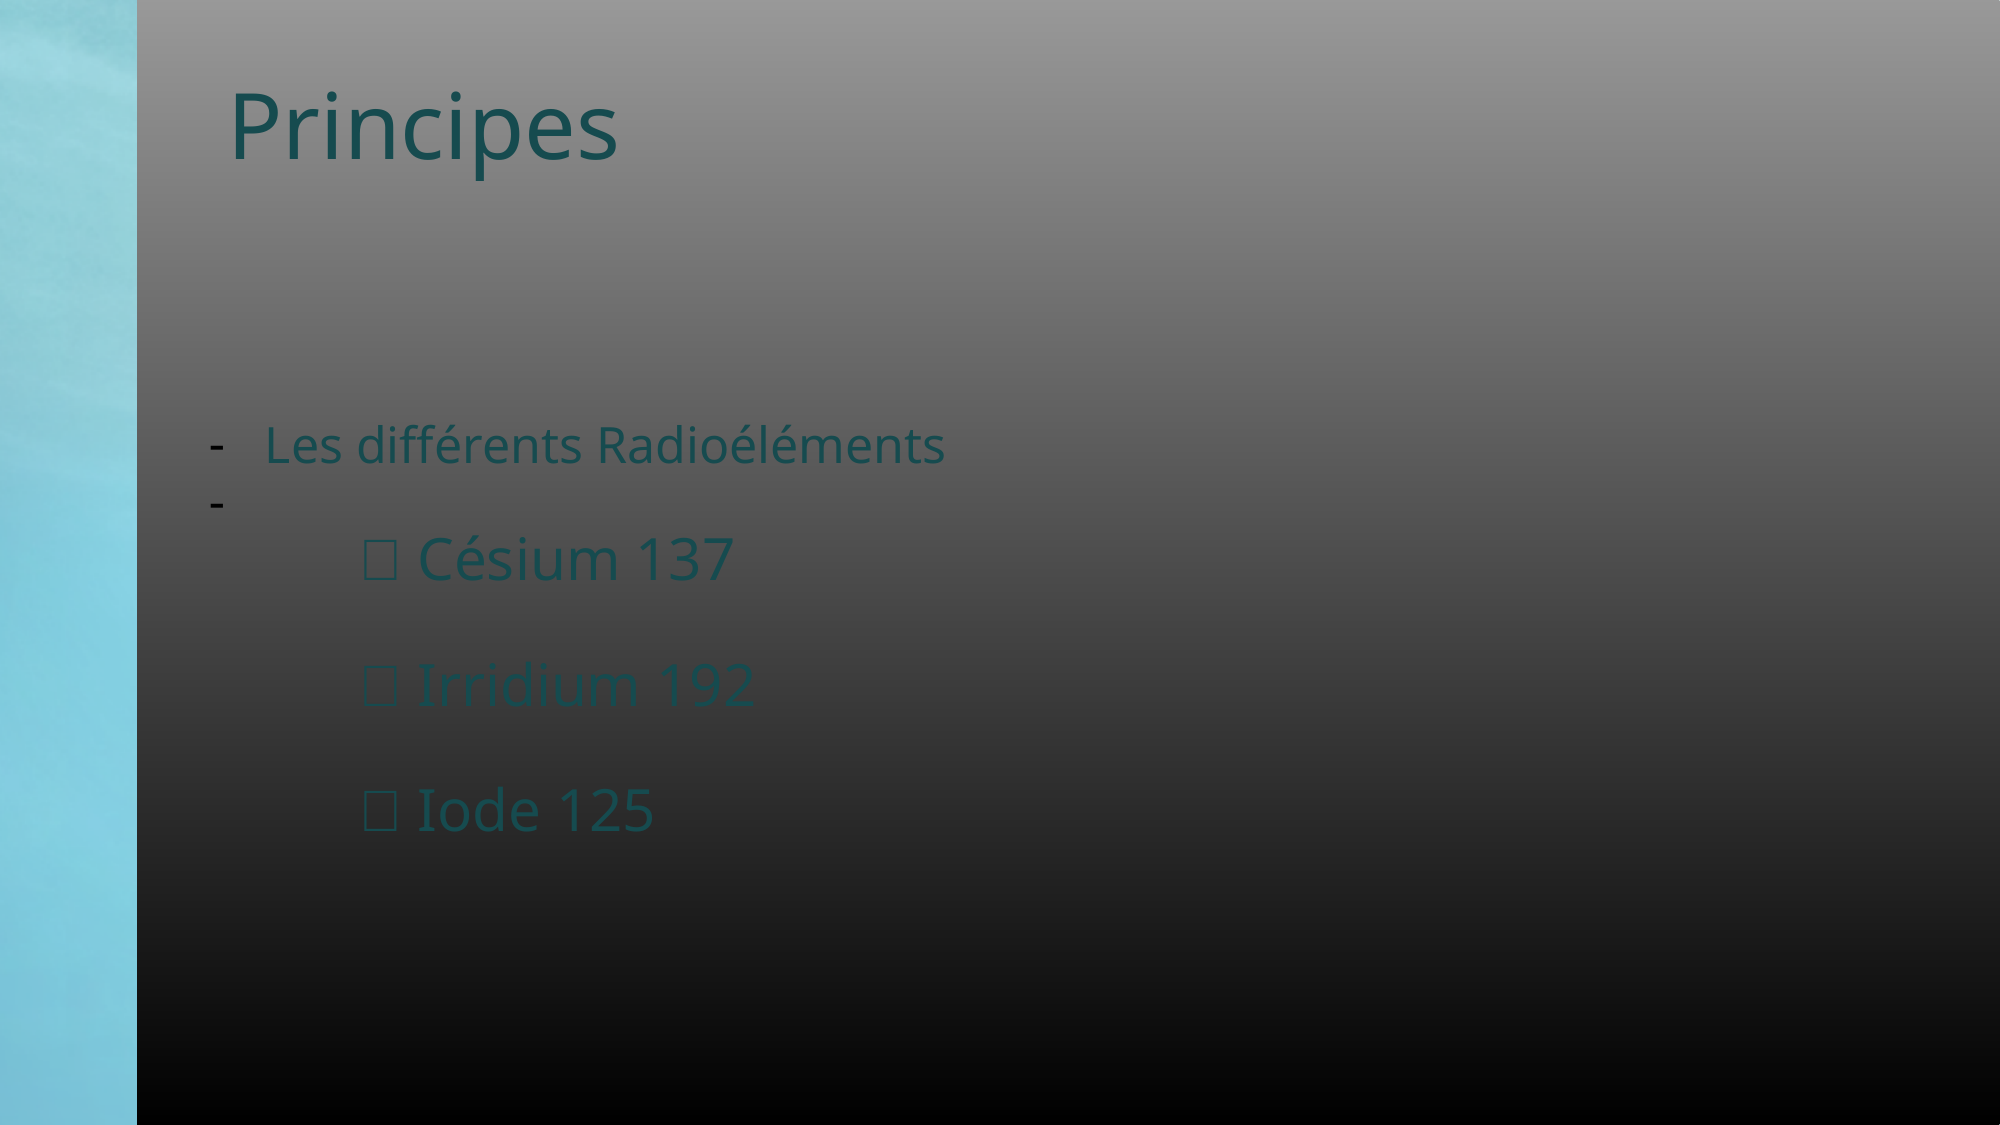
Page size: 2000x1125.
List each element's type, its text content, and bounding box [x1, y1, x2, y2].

list Les différents Radioéléments  Césium 137  Irridium 192  Iode 125 [193, 199, 1981, 1060]
title Principes [212, 62, 1728, 188]
